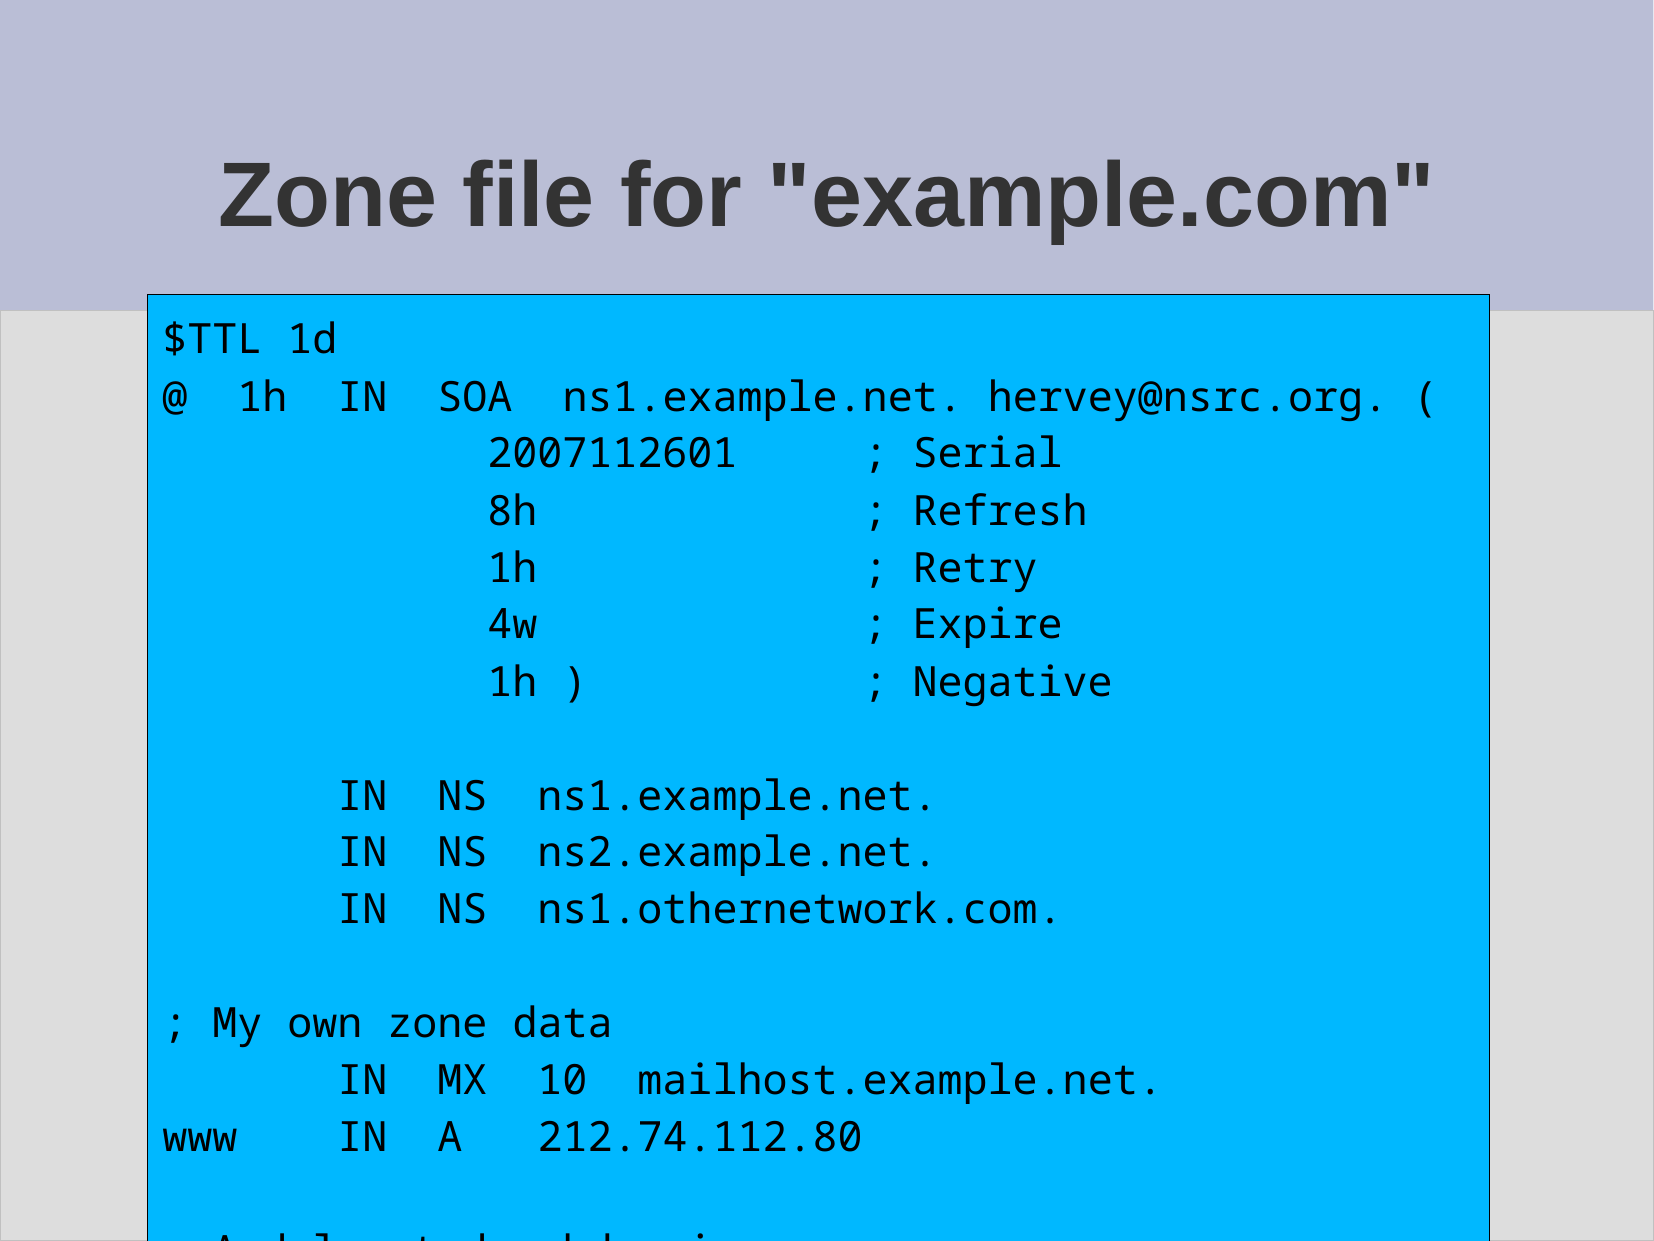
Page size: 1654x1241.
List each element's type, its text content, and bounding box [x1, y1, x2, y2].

text_box $TTL 1d @ 1h IN SOA ns1.example.net. hervey@nsrc.org. ( 2007112601 ; Serial 8h ; Refresh 1h ; Retry 4w ; Expire 1h ) ; Negative IN NS ns1.example.net. IN NS ns2.example.net. IN NS ns1.othernetwork.com. ; My own zone data IN MX 10 mailhost.example.net. www IN A 212.74.112.80 ; A delegated subdomain subdom IN NS ns1.othernet.net. IN NS ns2.othernet.net. [147, 294, 1490, 1228]
title Zone file for "example.com" [121, 91, 1534, 299]
